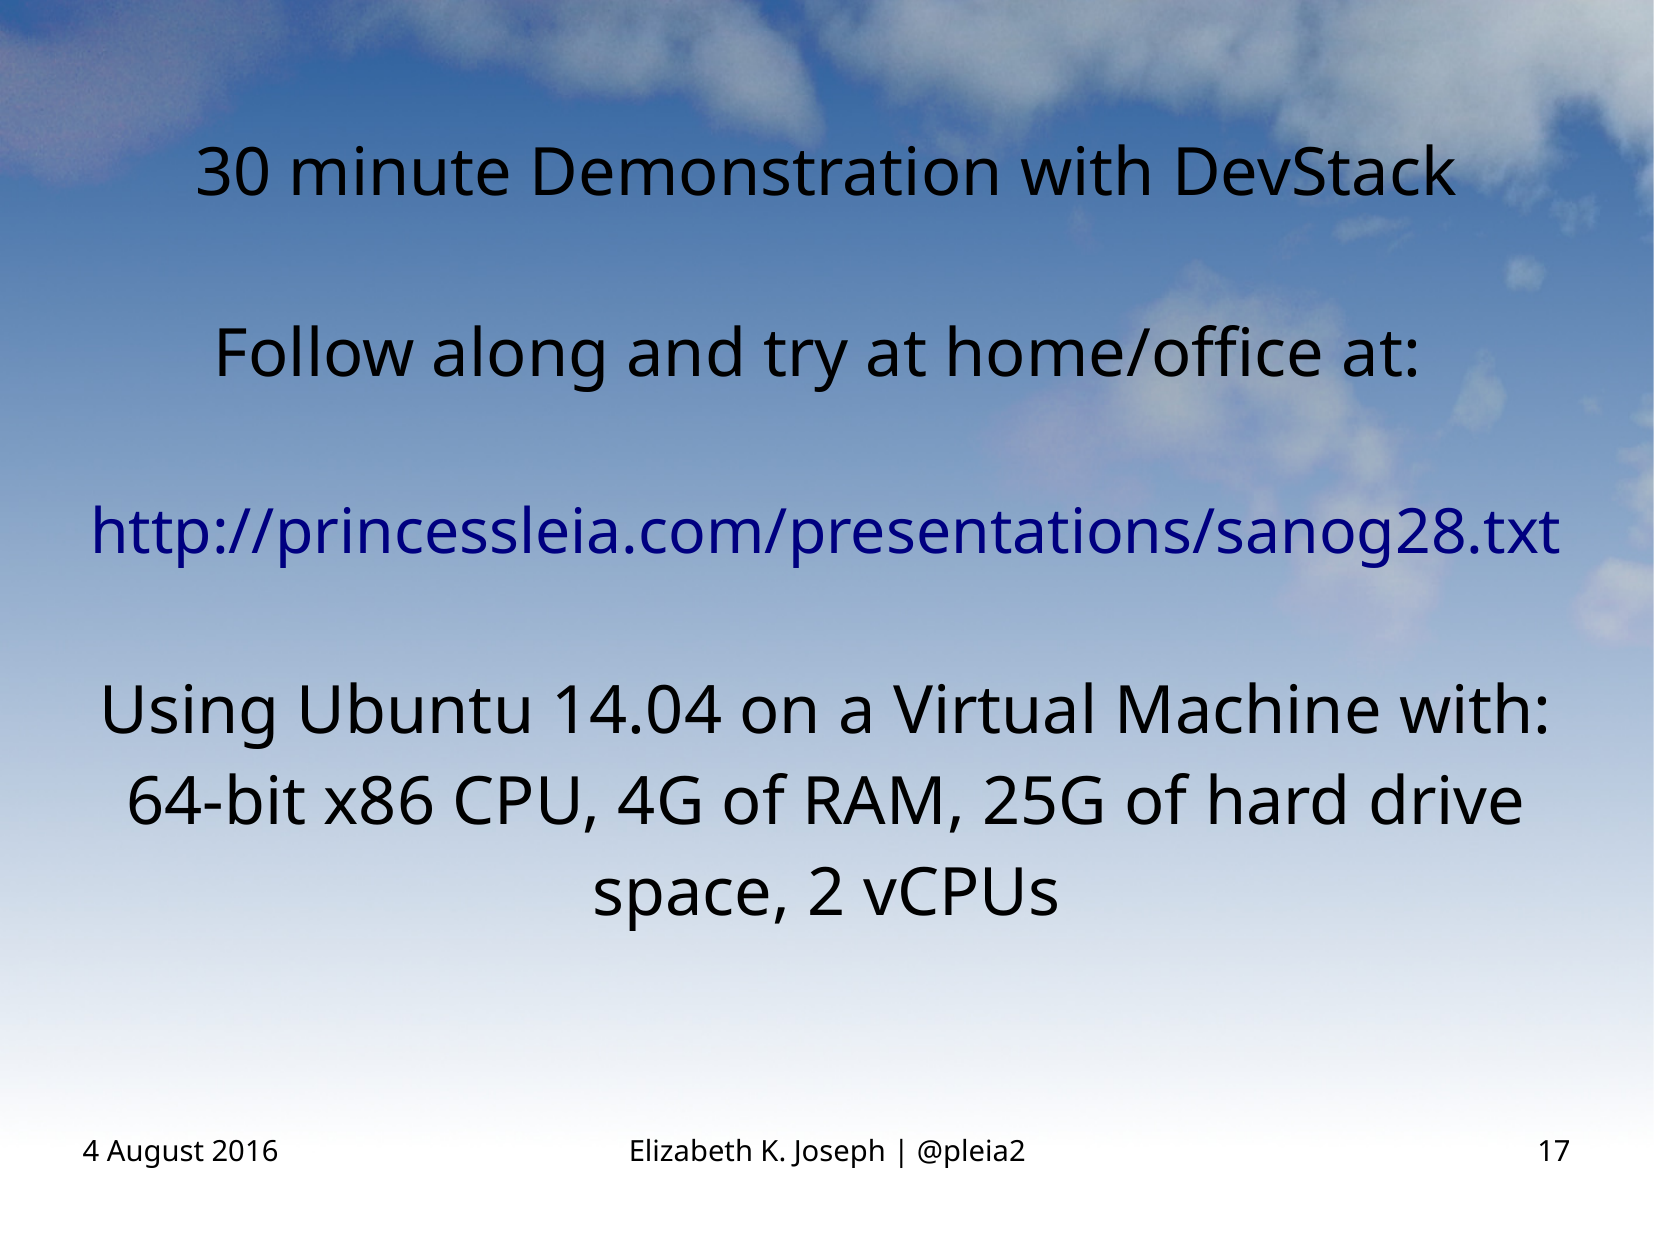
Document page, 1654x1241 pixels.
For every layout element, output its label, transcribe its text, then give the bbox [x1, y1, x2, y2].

picture [0, 0, 1654, 1241]
subtitle 30 minute Demonstration with DevStack Follow along and try at home/office at: http://princessleia.com/presentations/sanog28.txt Using Ubuntu 14.04 on a Virtual Machine with: 64-bit x86 CPU, 4G of RAM, 25G of hard drive space, 2 vCPUs [82, 49, 1571, 1010]
